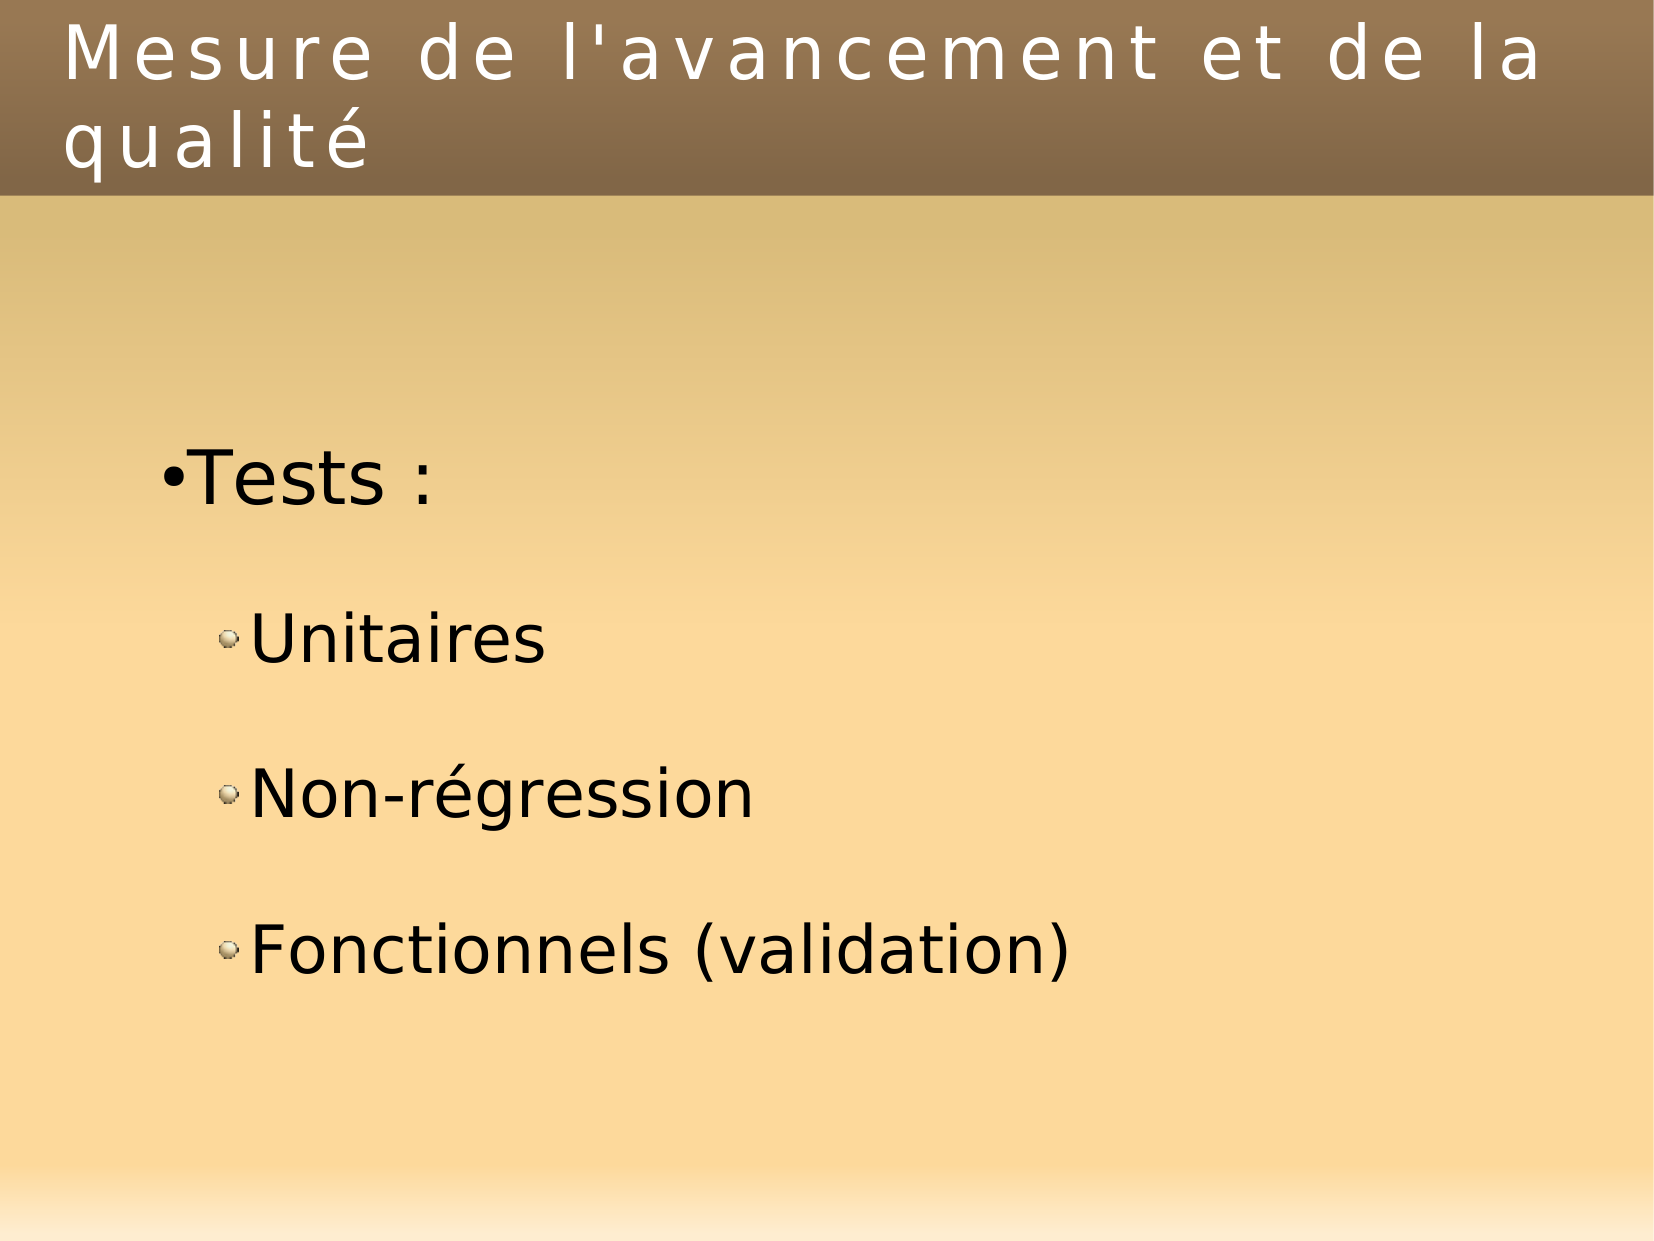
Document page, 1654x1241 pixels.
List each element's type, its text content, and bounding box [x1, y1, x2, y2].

text_box Tests : Unitaires Non-régression Fonctionnels (validation) [145, 340, 1059, 910]
title Mesure de l'avancement et de la qualité [62, 10, 1598, 185]
picture [0, 0, 1654, 1241]
